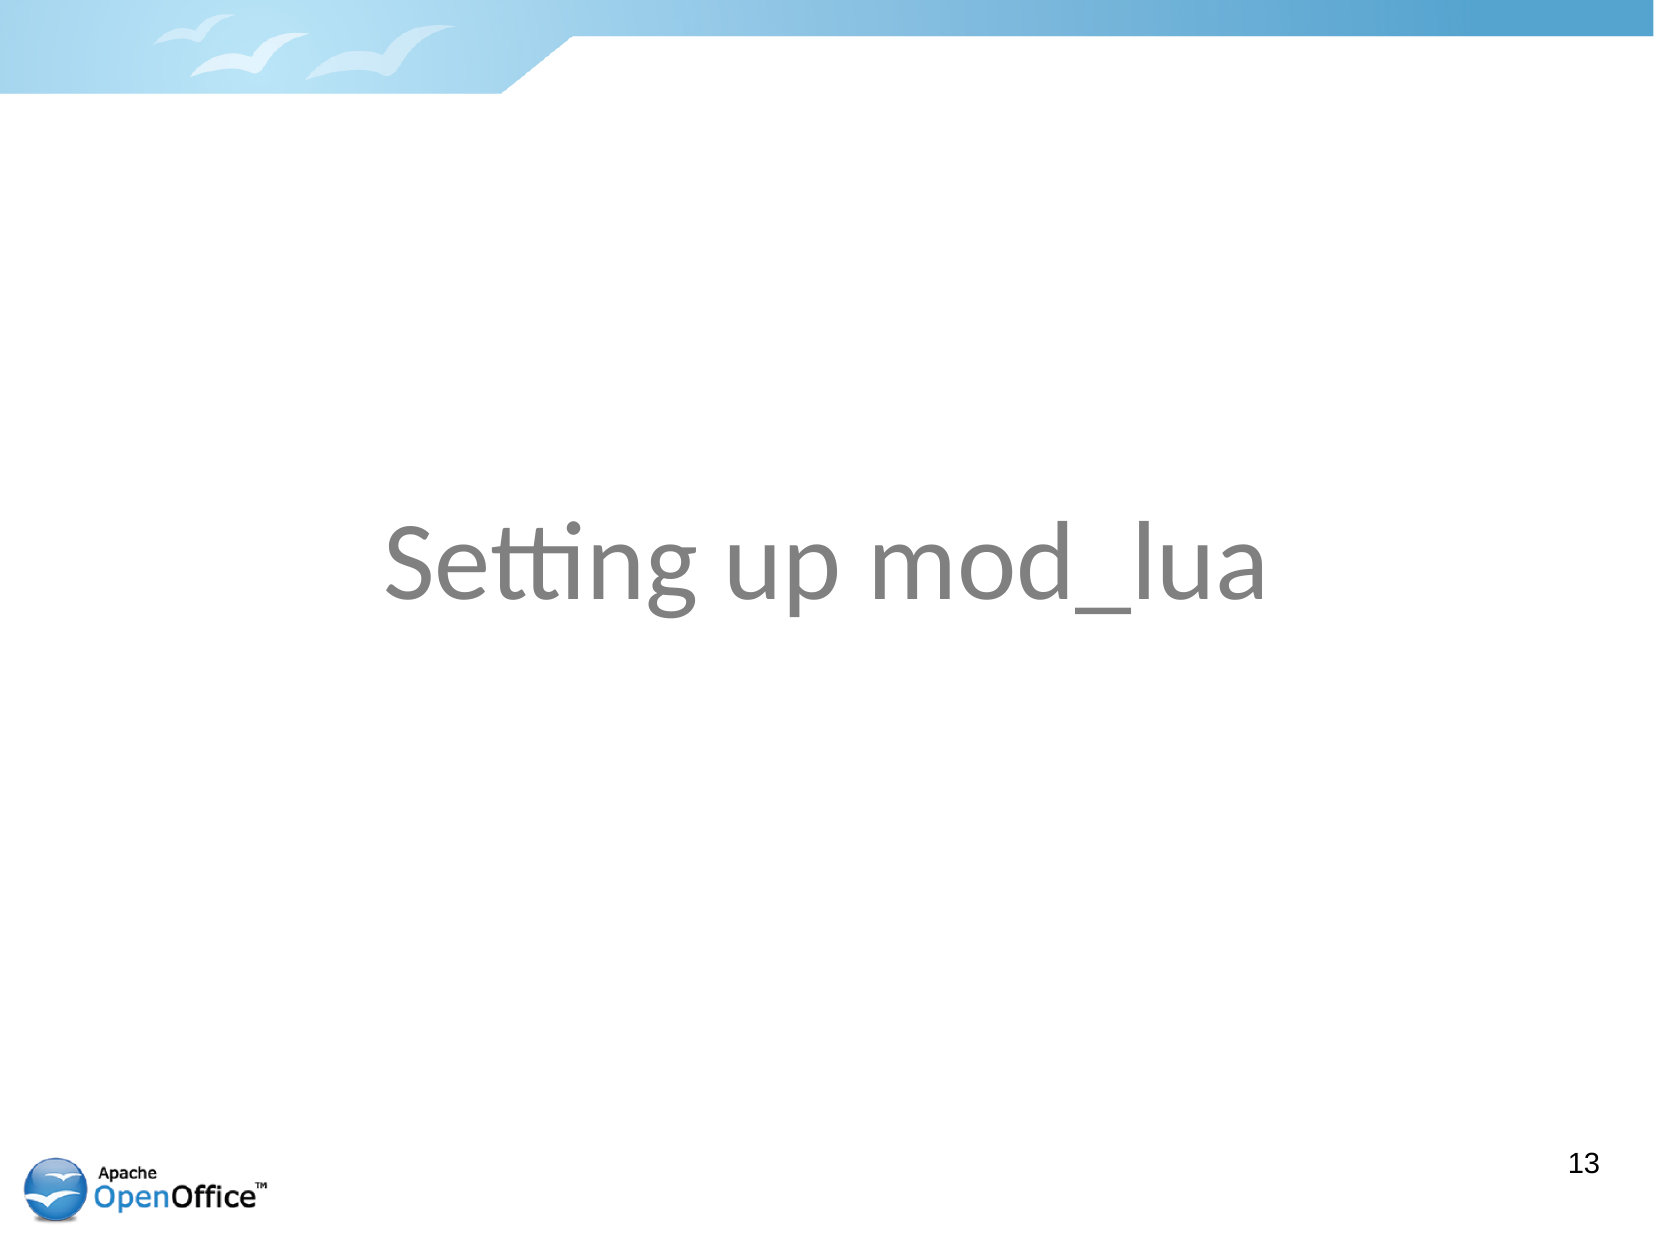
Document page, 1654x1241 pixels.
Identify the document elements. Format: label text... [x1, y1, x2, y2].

picture [0, 0, 1654, 1241]
list Setting up mod_lua [82, 372, 1571, 968]
